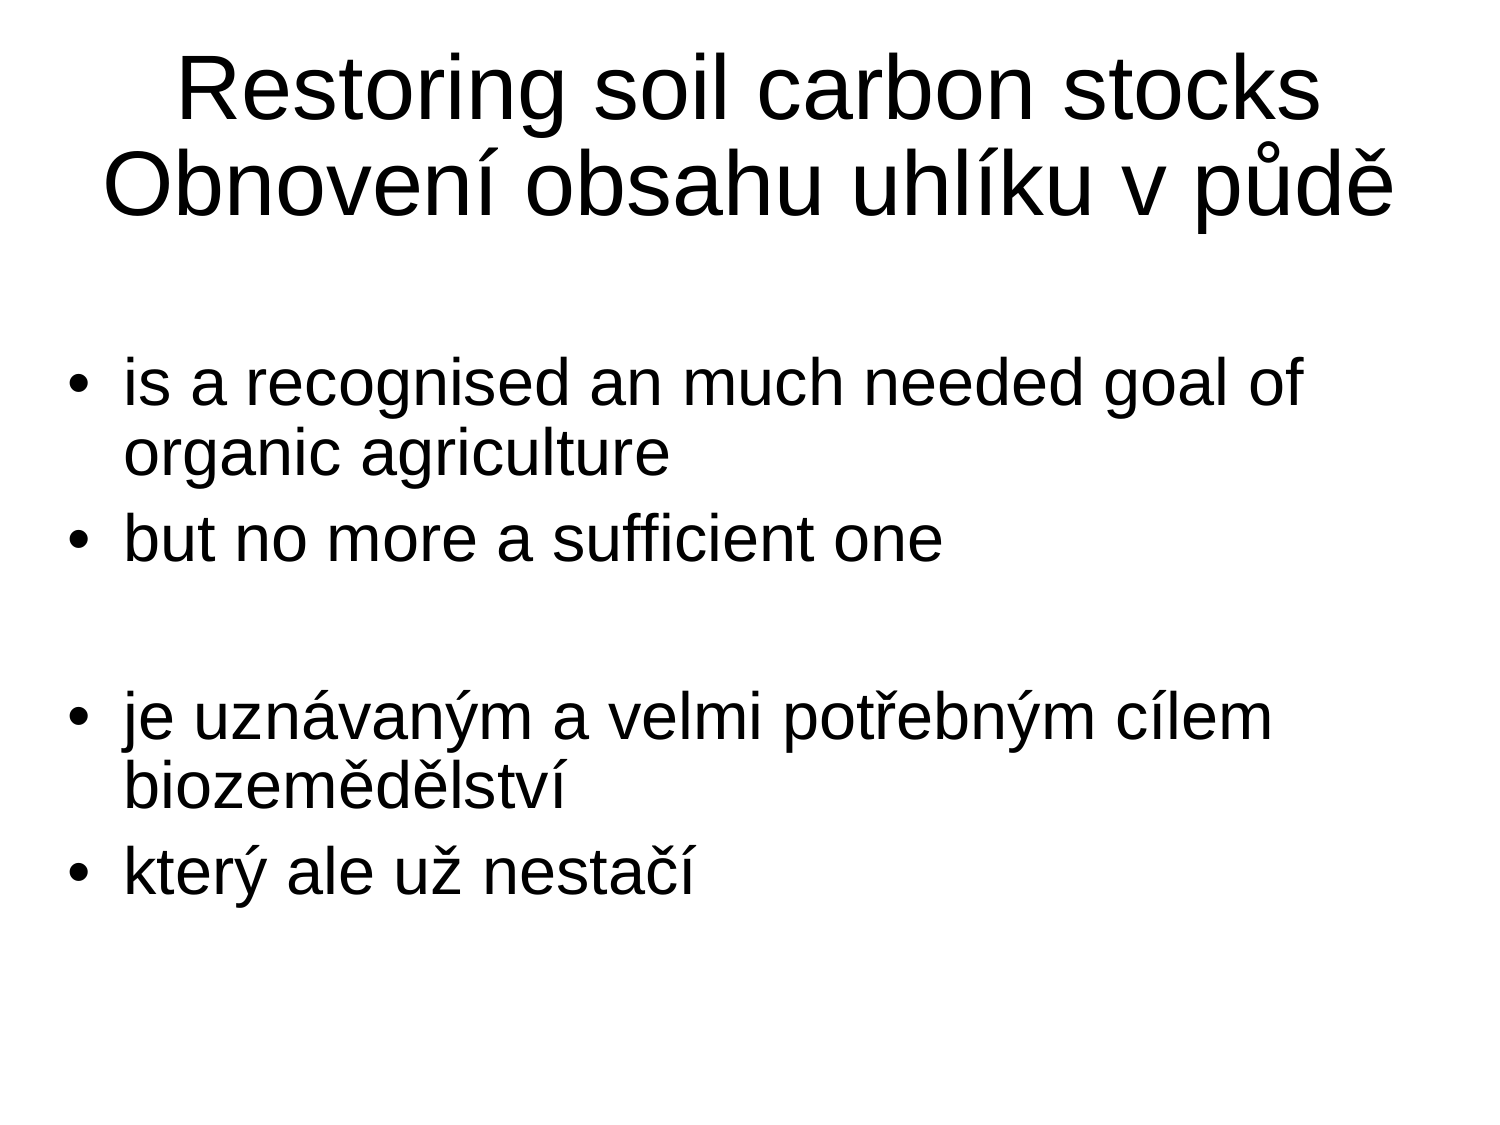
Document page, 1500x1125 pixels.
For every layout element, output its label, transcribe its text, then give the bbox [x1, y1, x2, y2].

title Restoring soil carbon stocks Obnovení obsahu uhlíku v půdě [75, 21, 1425, 257]
list is a recognised an much needed goal of organic agriculture but no more a sufficient one je uznávaným a velmi potřebným cílem biozemědělství který ale už nestačí [67, 350, 1418, 1093]
